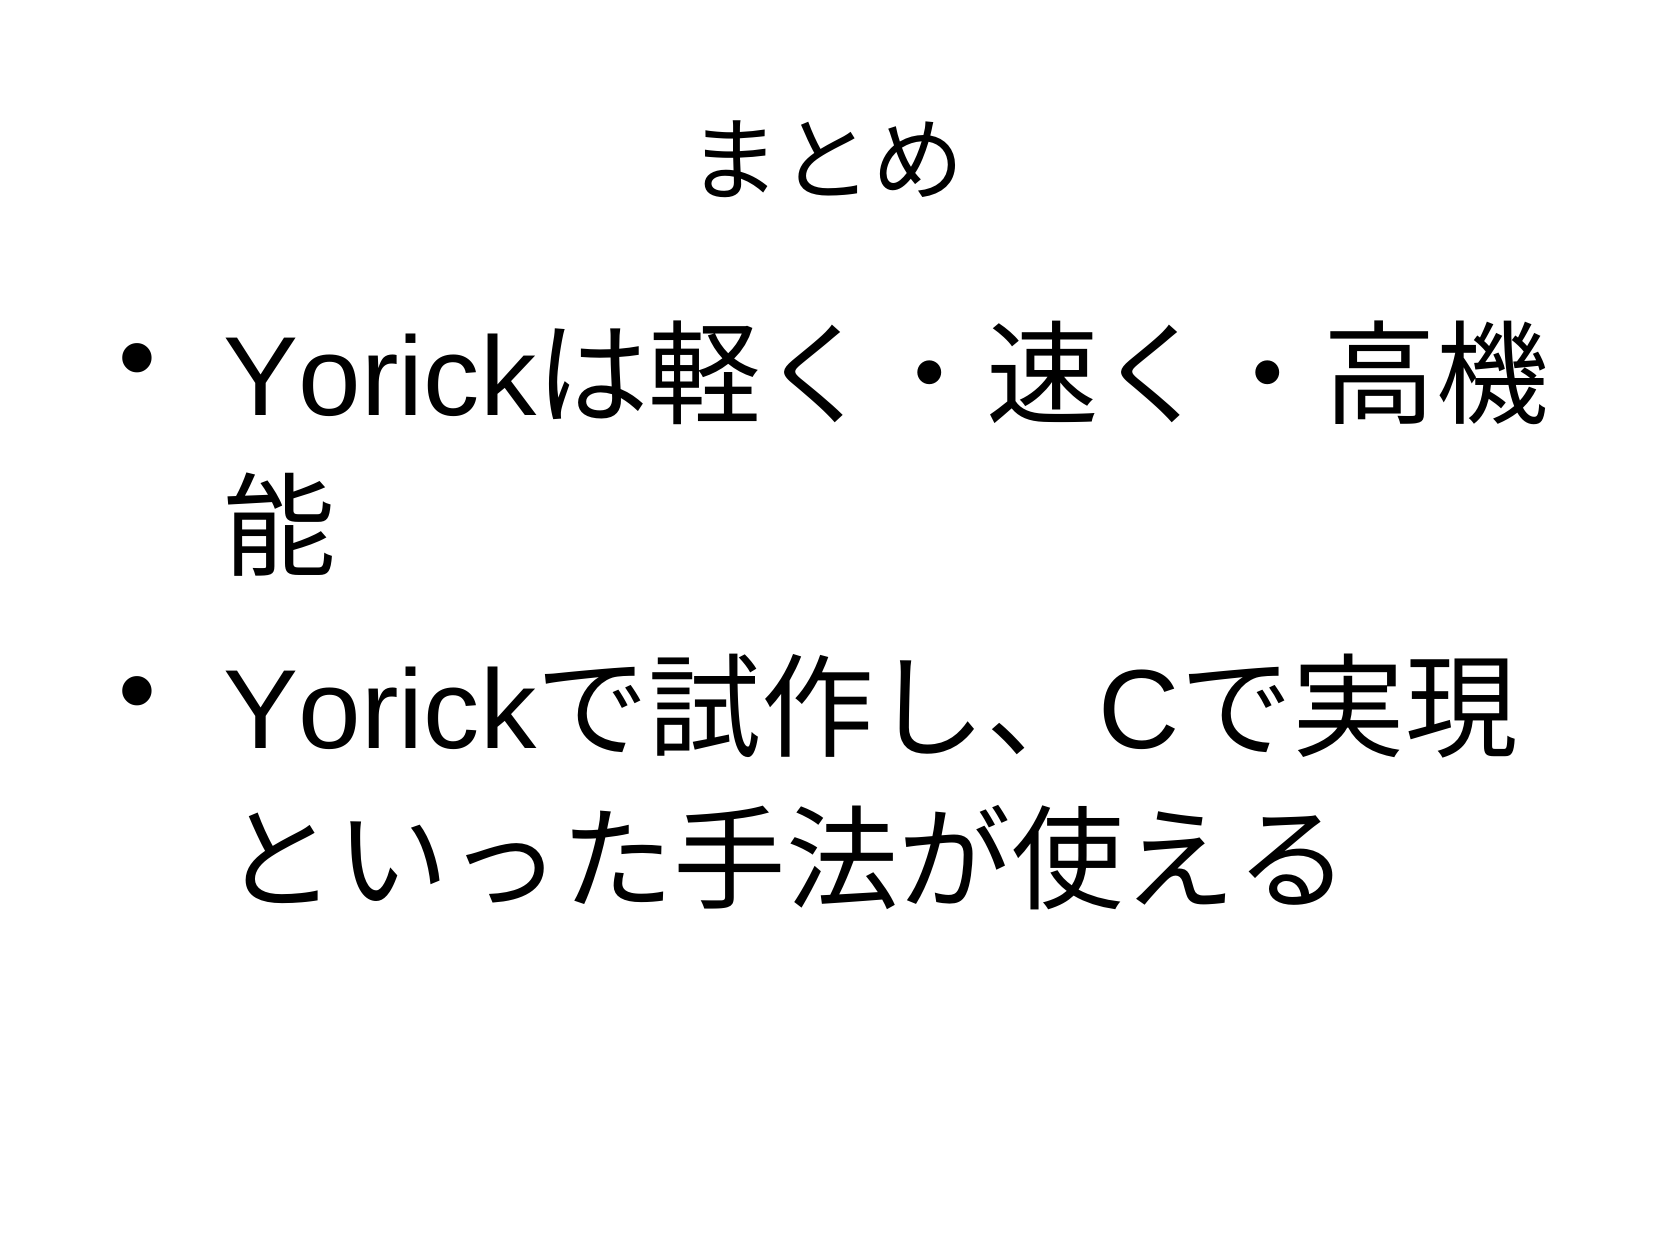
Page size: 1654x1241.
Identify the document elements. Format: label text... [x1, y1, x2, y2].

list Yorickは軽く・速く・高機能 Yorickで試作し、Cで実現といった手法が使える [82, 290, 1571, 1109]
title まとめ [82, 56, 1571, 249]
